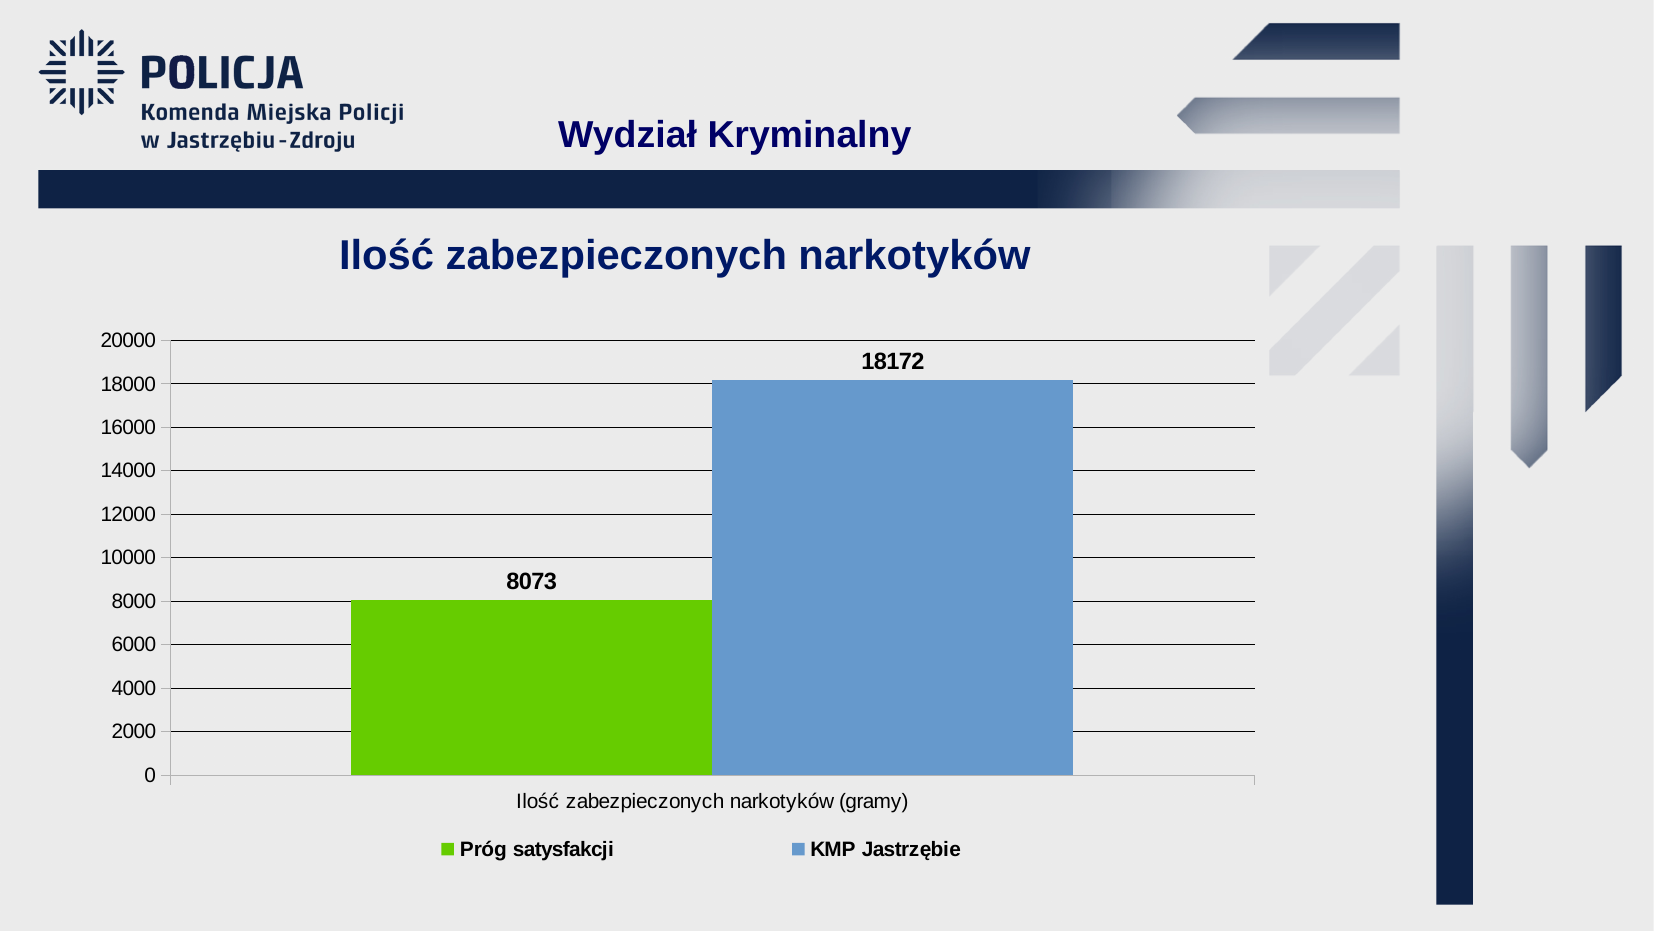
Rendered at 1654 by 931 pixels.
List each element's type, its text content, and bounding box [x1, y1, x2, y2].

picture [0, 0, 1654, 931]
chart [70, 307, 1336, 898]
text_box Wydział Kryminalny [543, 106, 927, 164]
text_box Ilość zabezpieczonych narkotyków [165, 224, 1205, 307]
